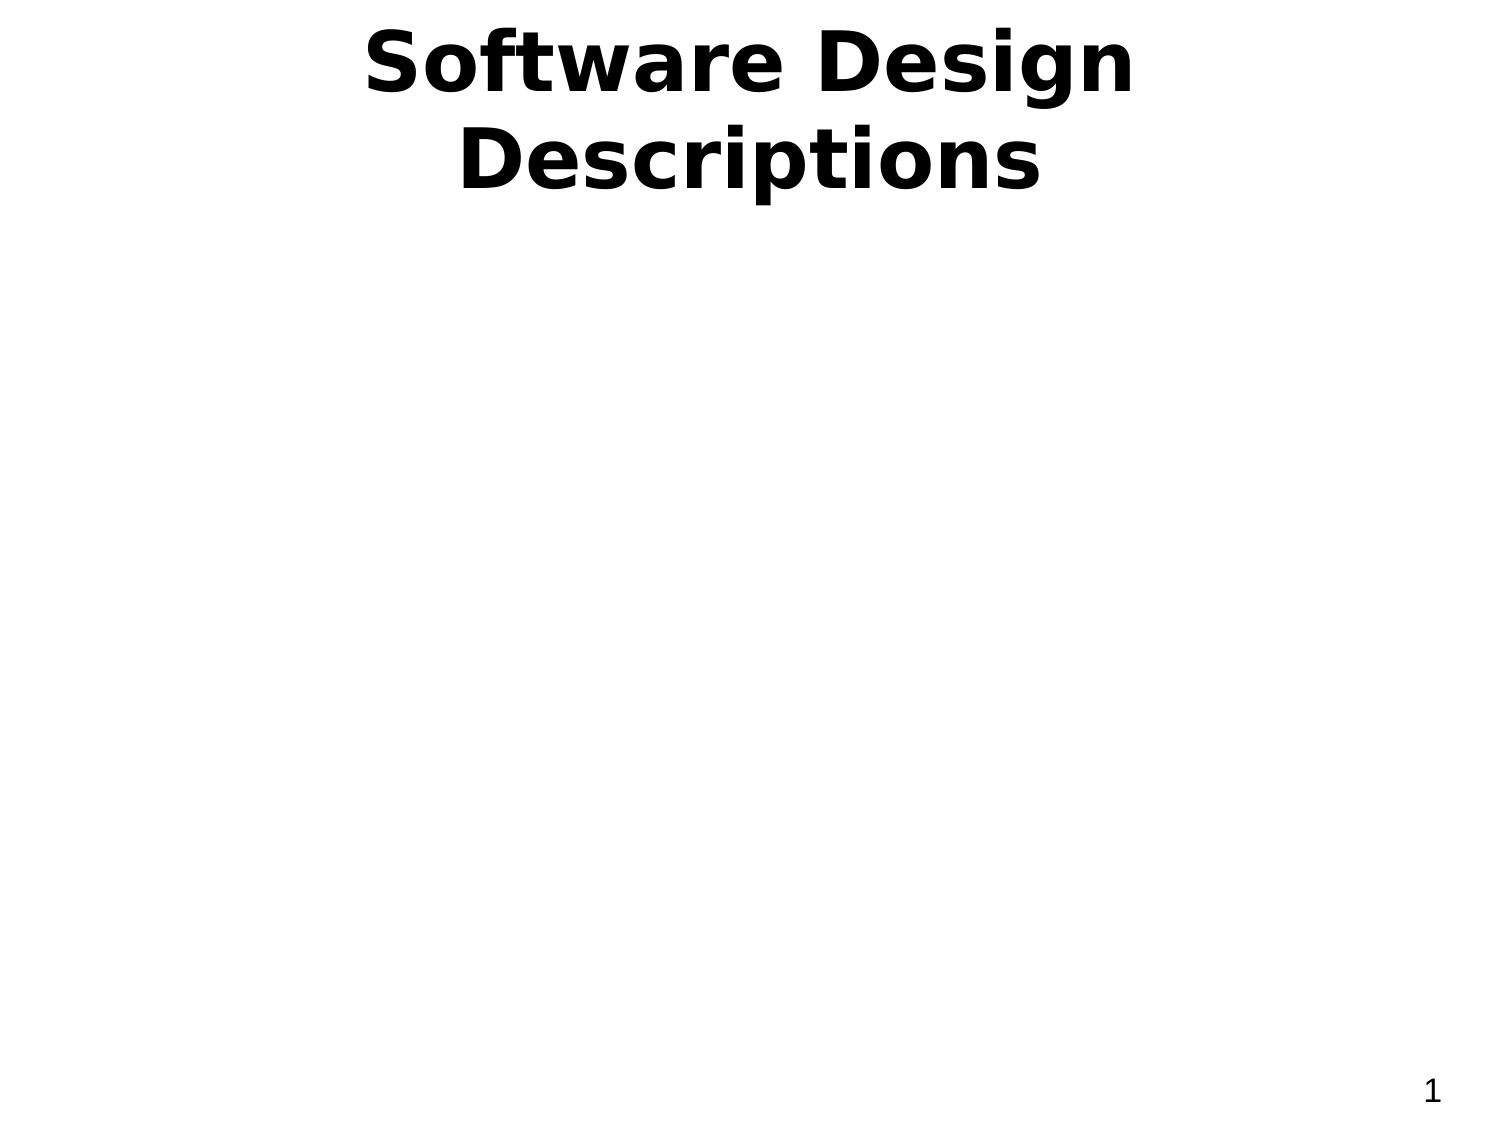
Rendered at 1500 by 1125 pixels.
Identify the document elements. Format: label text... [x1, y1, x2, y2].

title Software Design Descriptions [75, 13, 1425, 208]
